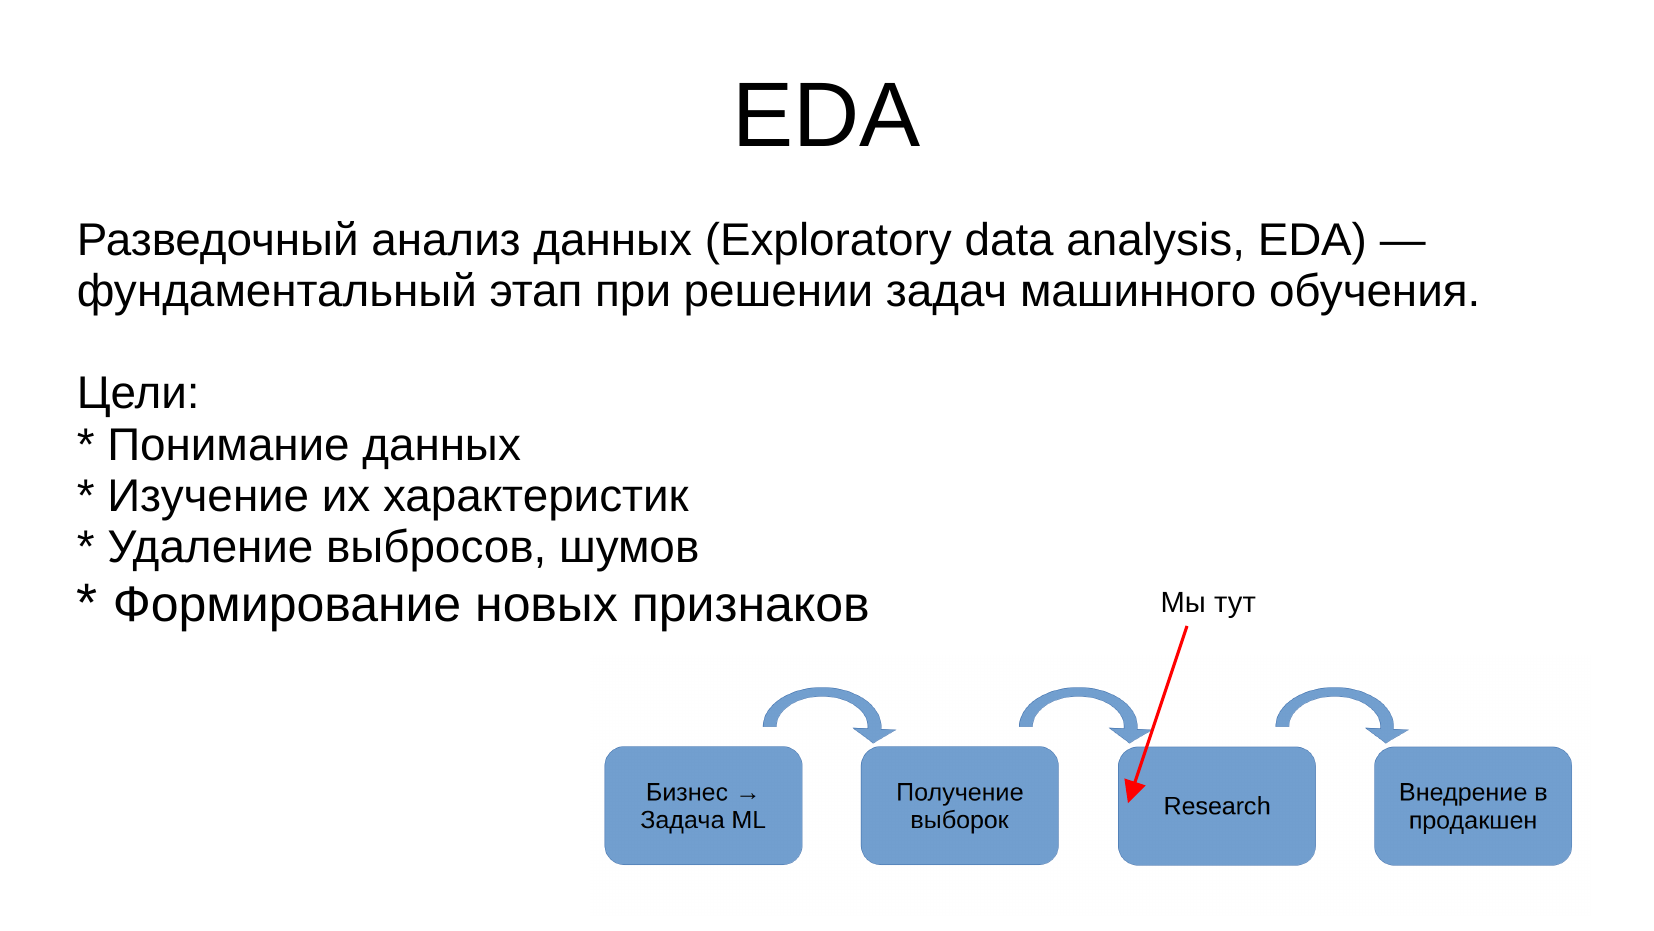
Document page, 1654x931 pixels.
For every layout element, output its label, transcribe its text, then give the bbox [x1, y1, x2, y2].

picture [590, 655, 1591, 916]
title EDA [82, 37, 1571, 193]
subtitle Разведочный анализ данных (Exploratory data analysis, EDA) — фундаментальный этап при решении задач машинного обучения. Цели: * Понимание данных * Изучение их характеристик * Удаление выбросов, шумов * Формирование новых признаков [76, 213, 1625, 783]
text_box Мы тут [1145, 578, 1270, 626]
